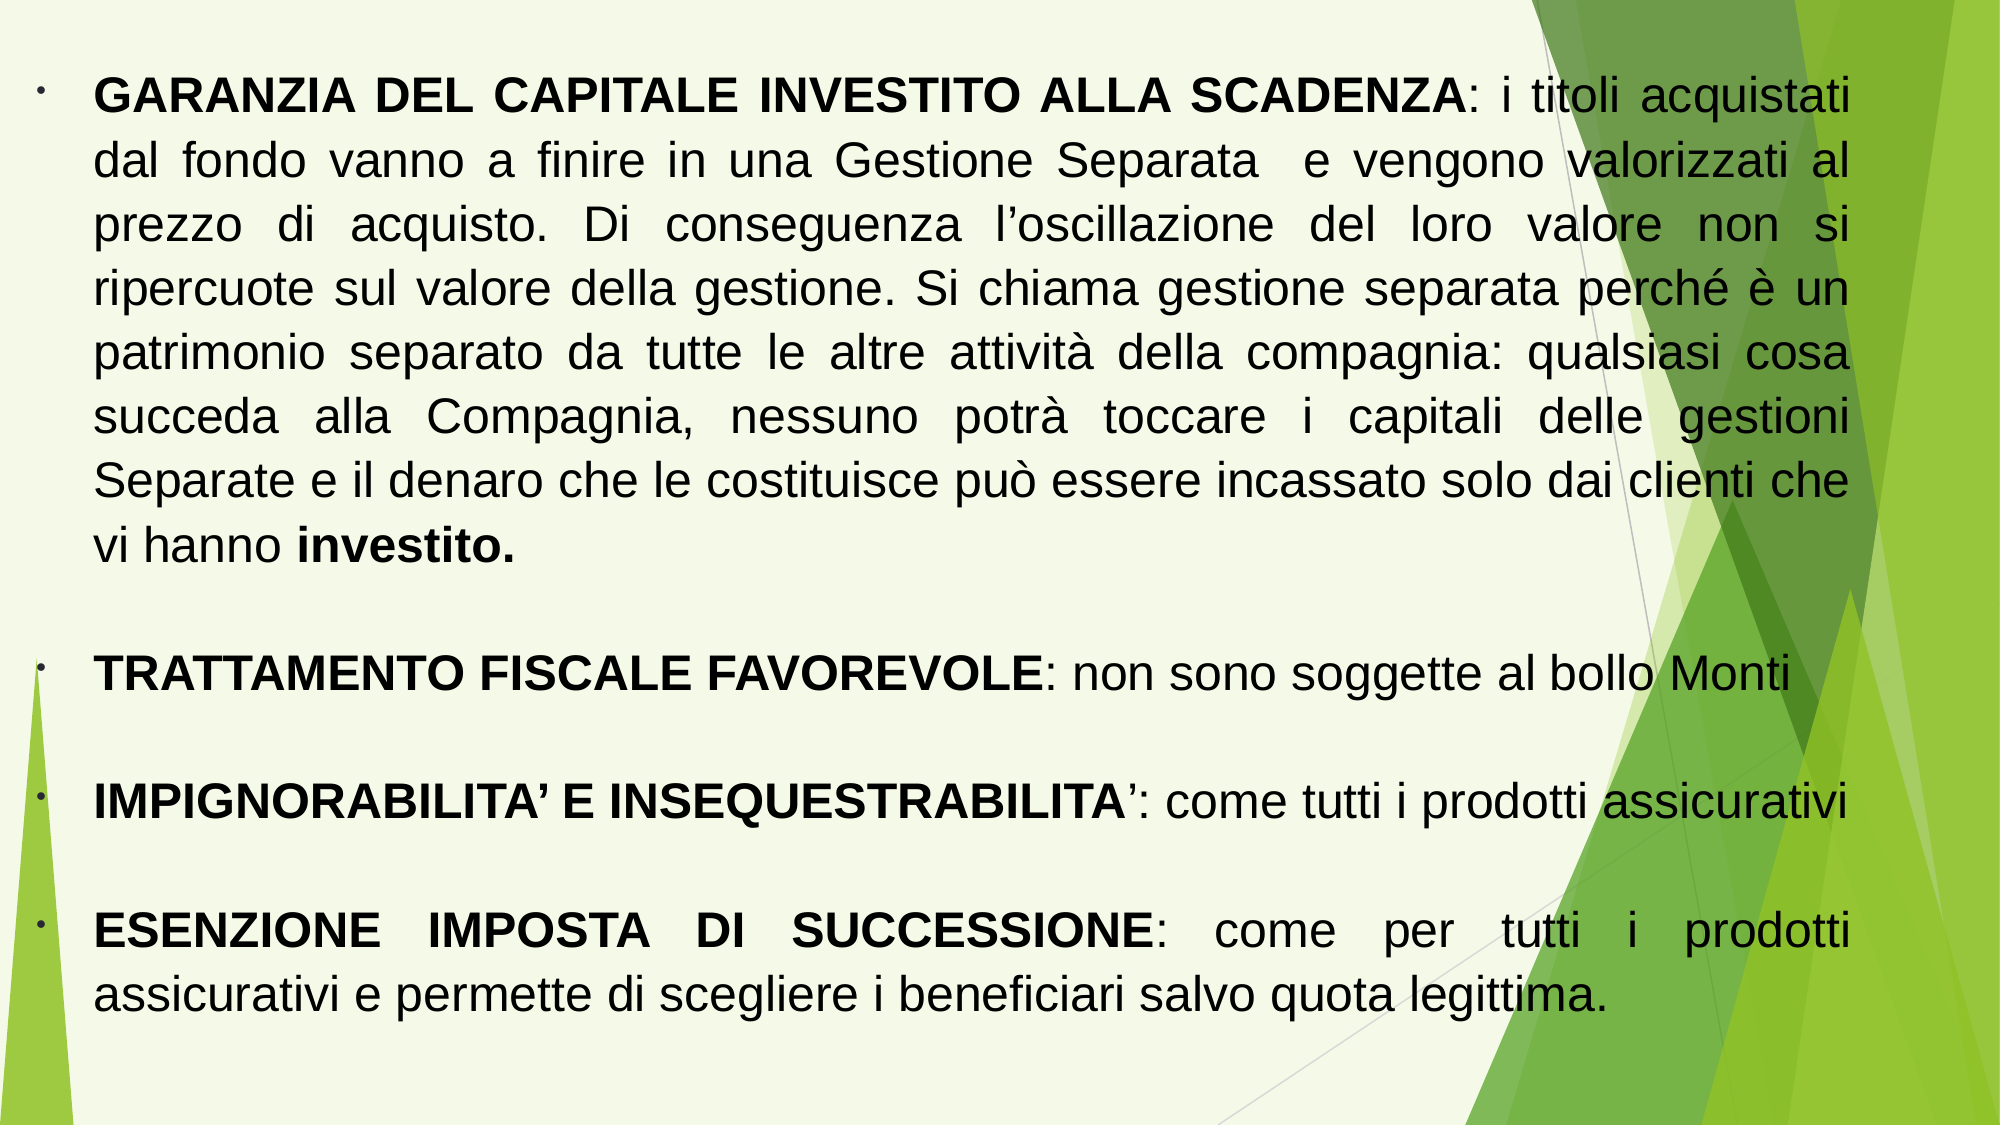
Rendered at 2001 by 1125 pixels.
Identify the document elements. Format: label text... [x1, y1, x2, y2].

text_box GARANZIA DEL CAPITALE INVESTITO ALLA SCADENZA: i titoli acquistati dal fondo vanno a finire in una Gestione Separata e vengono valorizzati al prezzo di acquisto. Di conseguenza l’oscillazione del loro valore non si ripercuote sul valore della gestione. Si chiama gestione separata perché è un patrimonio separato da tutte le altre attività della compagnia: qualsiasi cosa succeda alla Compagnia, nessuno potrà toccare i capitali delle gestioni Separate e il denaro che le costituisce può essere incassato solo dai clienti che vi hanno investito. TRATTAMENTO FISCALE FAVOREVOLE: non sono soggette al bollo Monti IMPIGNORABILITA’ E INSEQUESTRABILITA’: come tutti i prodotti assicurativi ESENZIONE IMPOSTA DI SUCCESSIONE: come per tutti i prodotti assicurativi e permette di scegliere i beneficiari salvo quota legittima. [22, 51, 1867, 1029]
